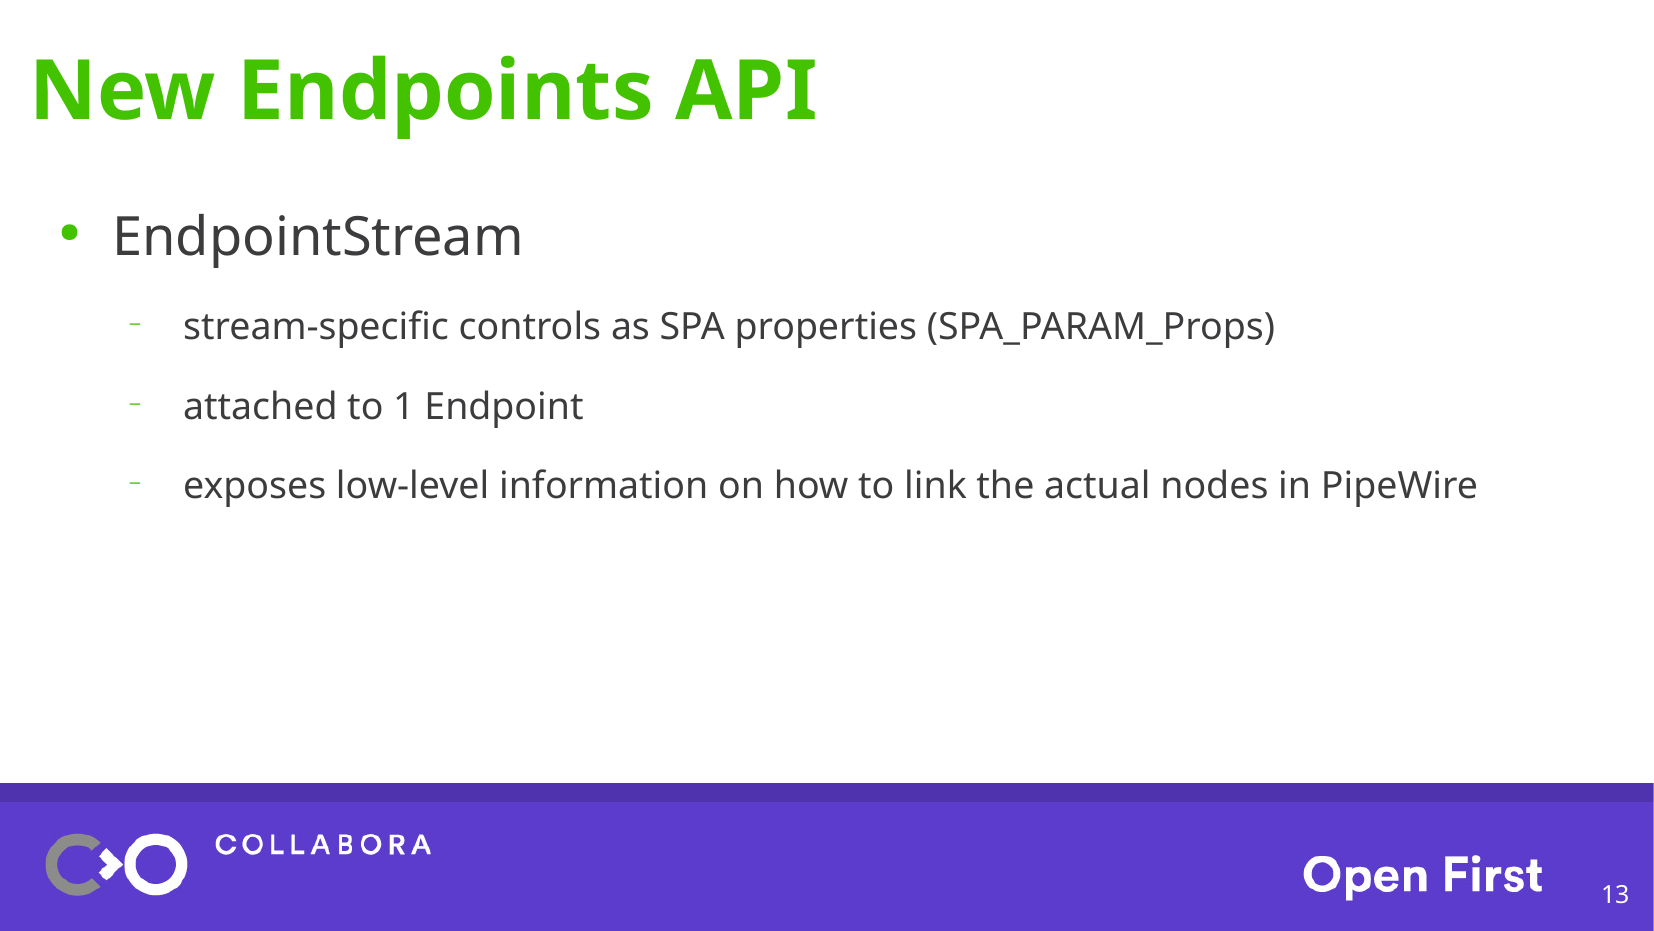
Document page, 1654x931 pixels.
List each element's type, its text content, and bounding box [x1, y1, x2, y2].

picture [0, 0, 1654, 931]
title New Endpoints API [29, 28, 1603, 147]
list EndpointStream stream-specific controls as SPA properties (SPA_PARAM_Props) attached to 1 Endpoint exposes low-level information on how to link the actual nodes in PipeWire [41, 160, 1614, 804]
